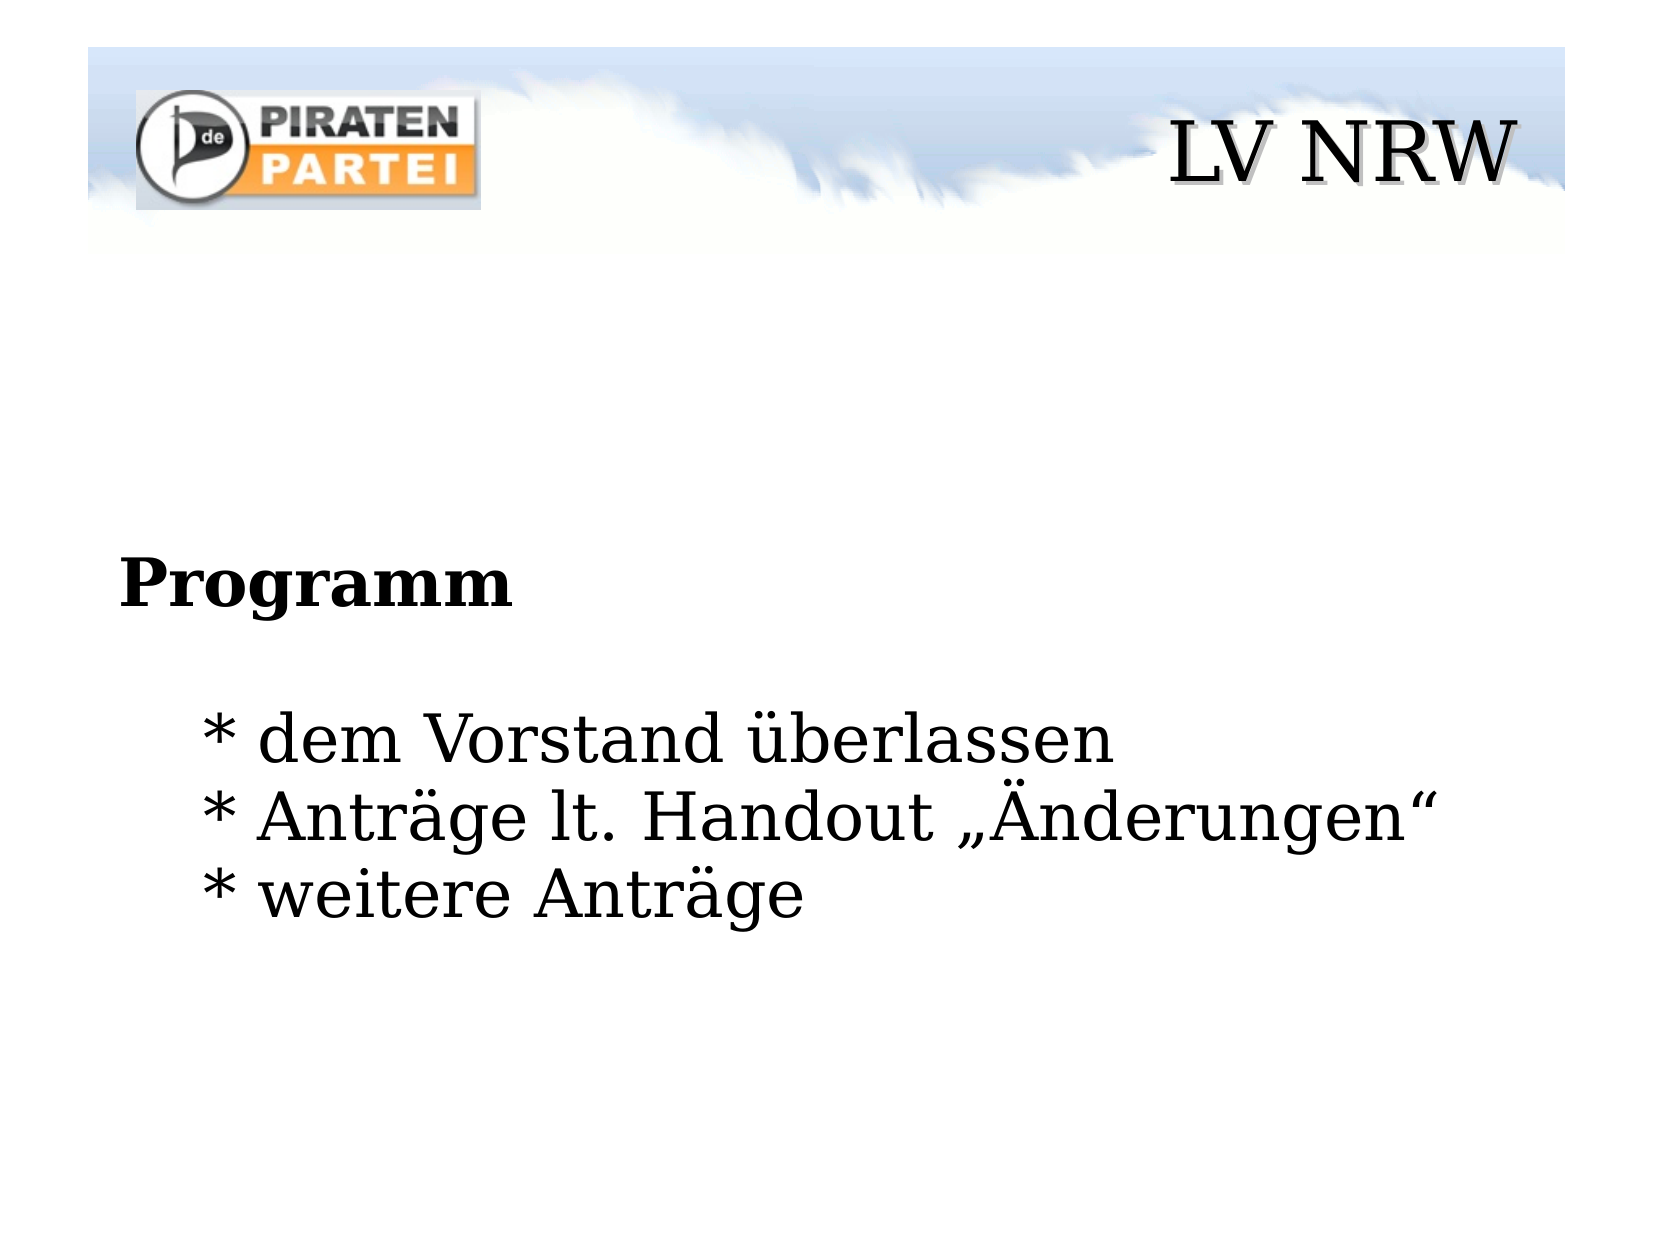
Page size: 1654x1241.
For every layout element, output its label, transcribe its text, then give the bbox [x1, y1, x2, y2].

title LV NRW [82, 49, 1571, 257]
subtitle Programm * dem Vorstand überlassen * Anträge lt. Handout „Änderungen“ * weitere Anträge [82, 297, 1571, 1102]
picture [136, 90, 481, 210]
